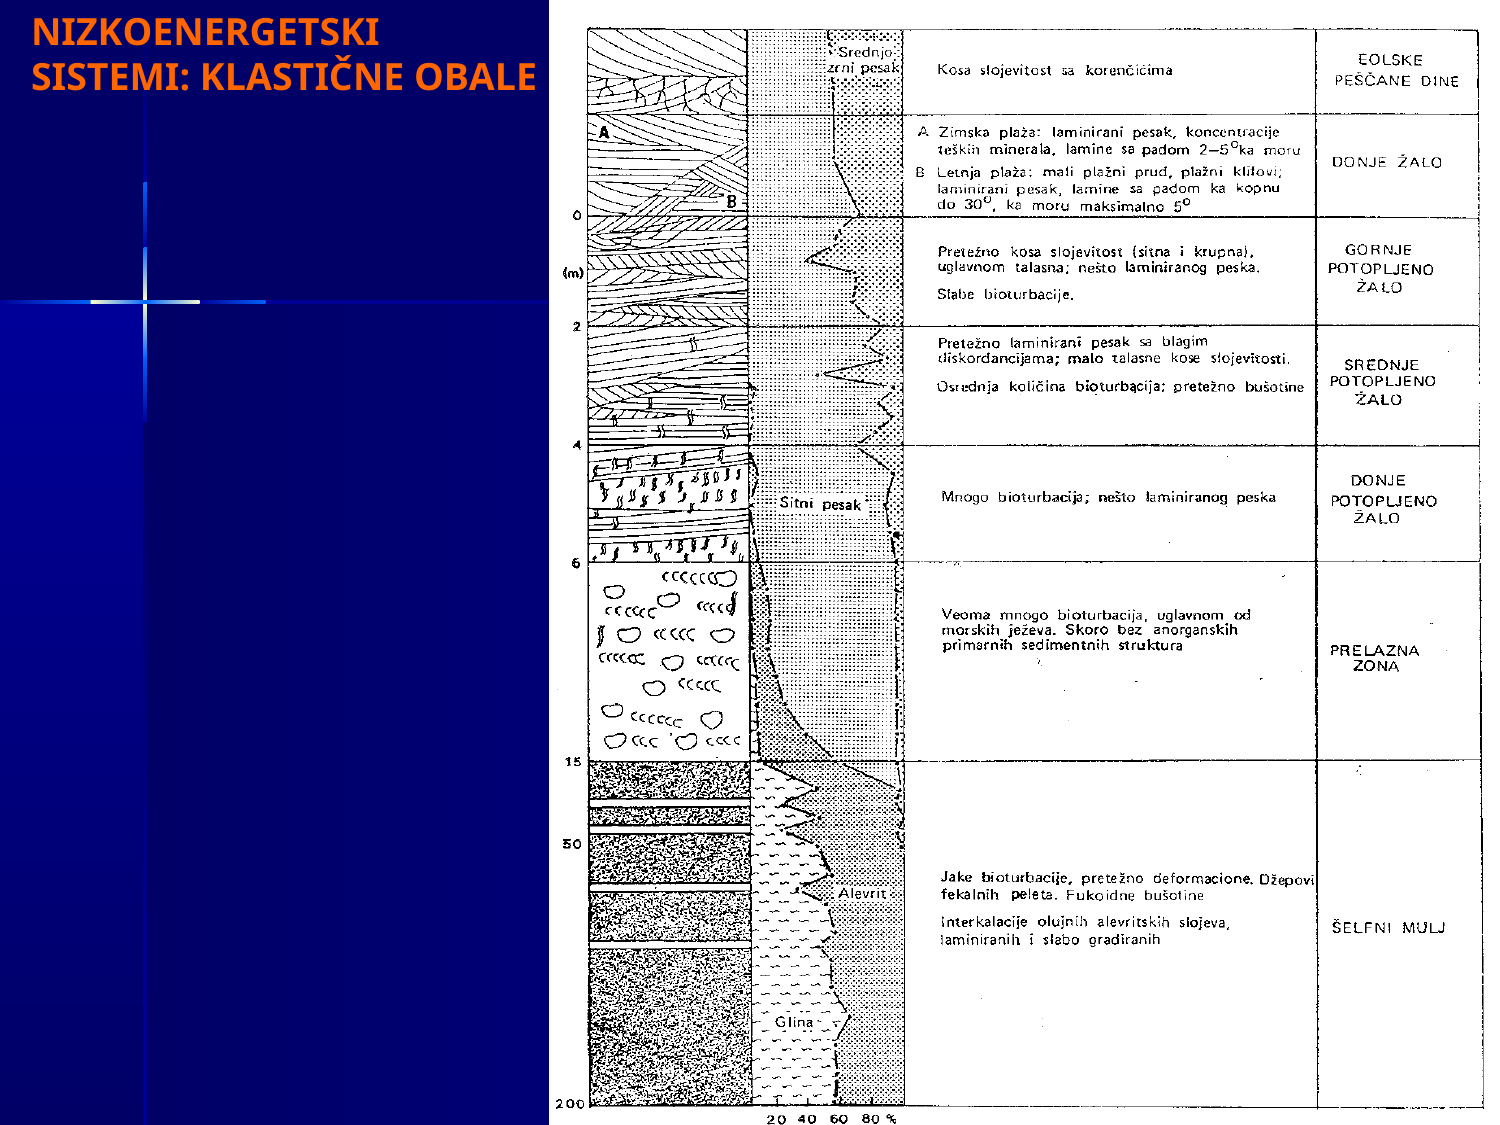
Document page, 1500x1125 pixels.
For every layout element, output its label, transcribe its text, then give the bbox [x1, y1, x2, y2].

picture [549, 0, 1500, 1125]
text_box NIZKOENERGETSKI SISTEMI: KLASTIČNE OBALE [16, 0, 549, 106]
